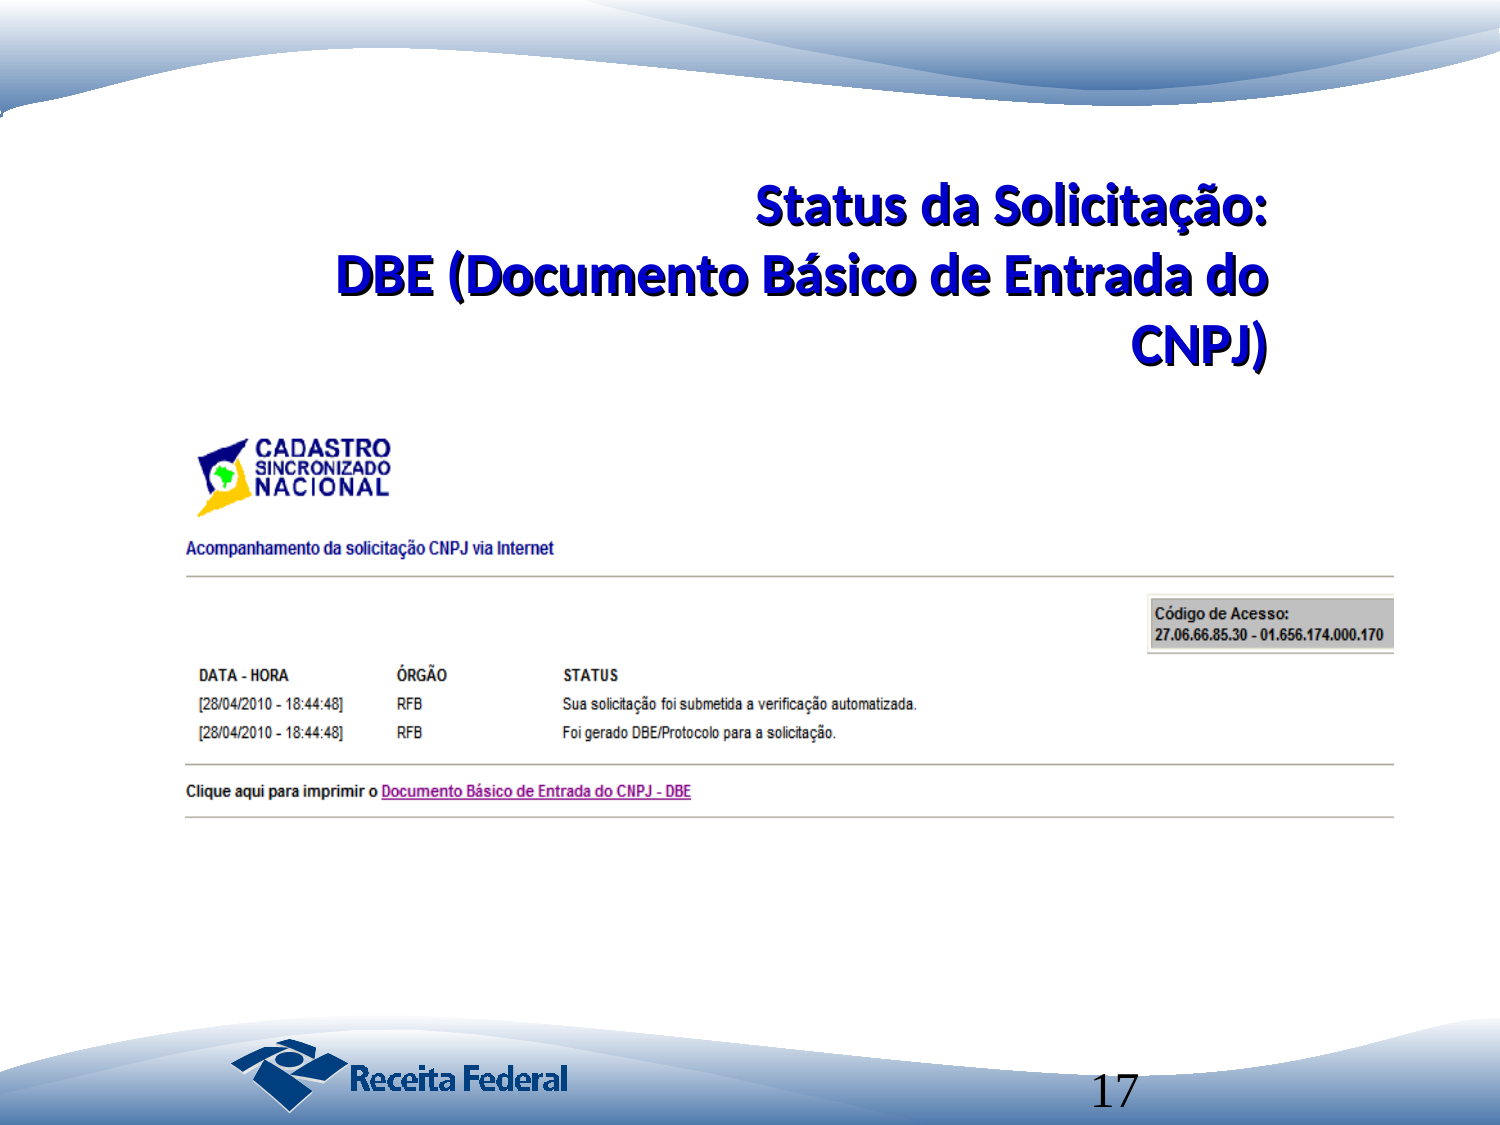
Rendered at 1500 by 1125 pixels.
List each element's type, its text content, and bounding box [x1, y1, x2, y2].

title Status da Solicitação: DBE (Documento Básico de Entrada do CNPJ) [185, 157, 1284, 384]
chart [185, 436, 1394, 922]
picture [229, 1037, 575, 1117]
